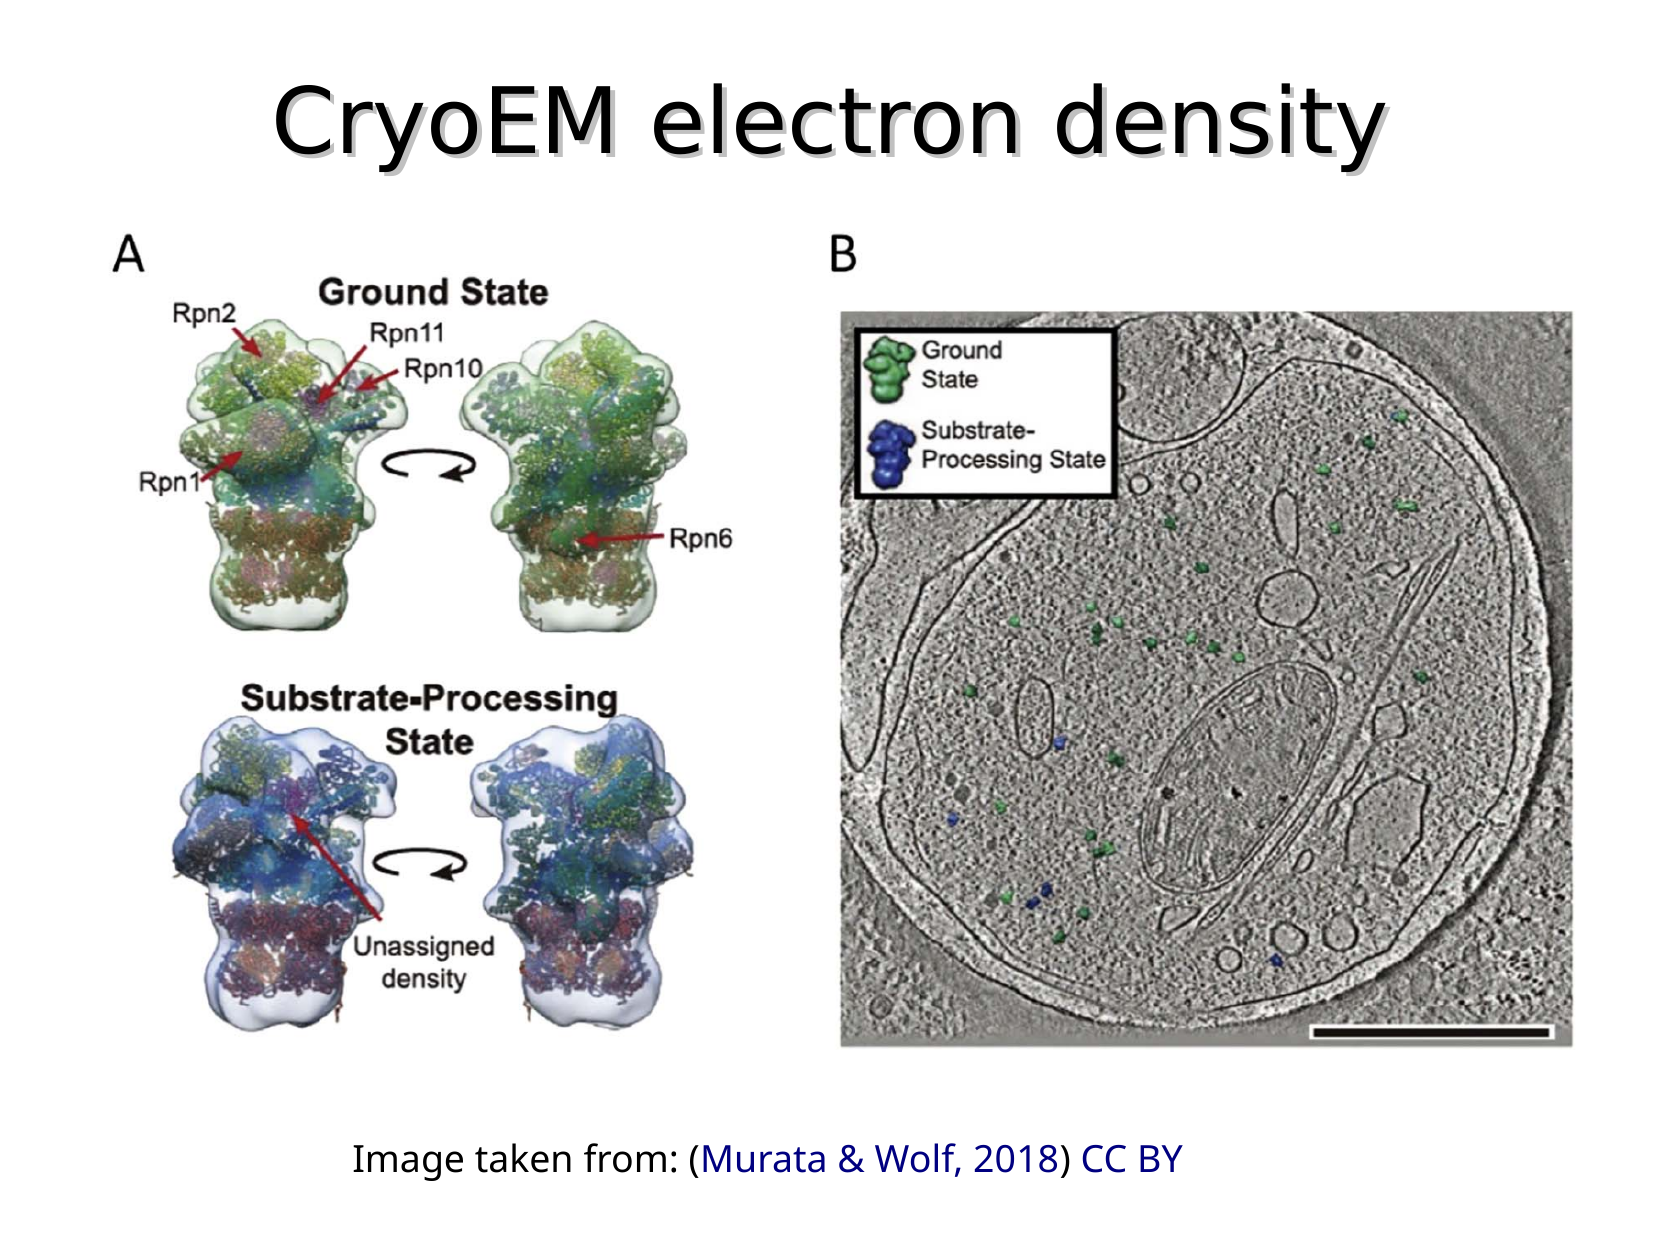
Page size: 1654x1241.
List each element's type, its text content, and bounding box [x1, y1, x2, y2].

text_box Image taken from: (Murata & Wolf, 2018) CC BY [337, 1125, 1248, 1178]
picture [108, 230, 1576, 1051]
title CryoEM electron density [86, 17, 1576, 226]
